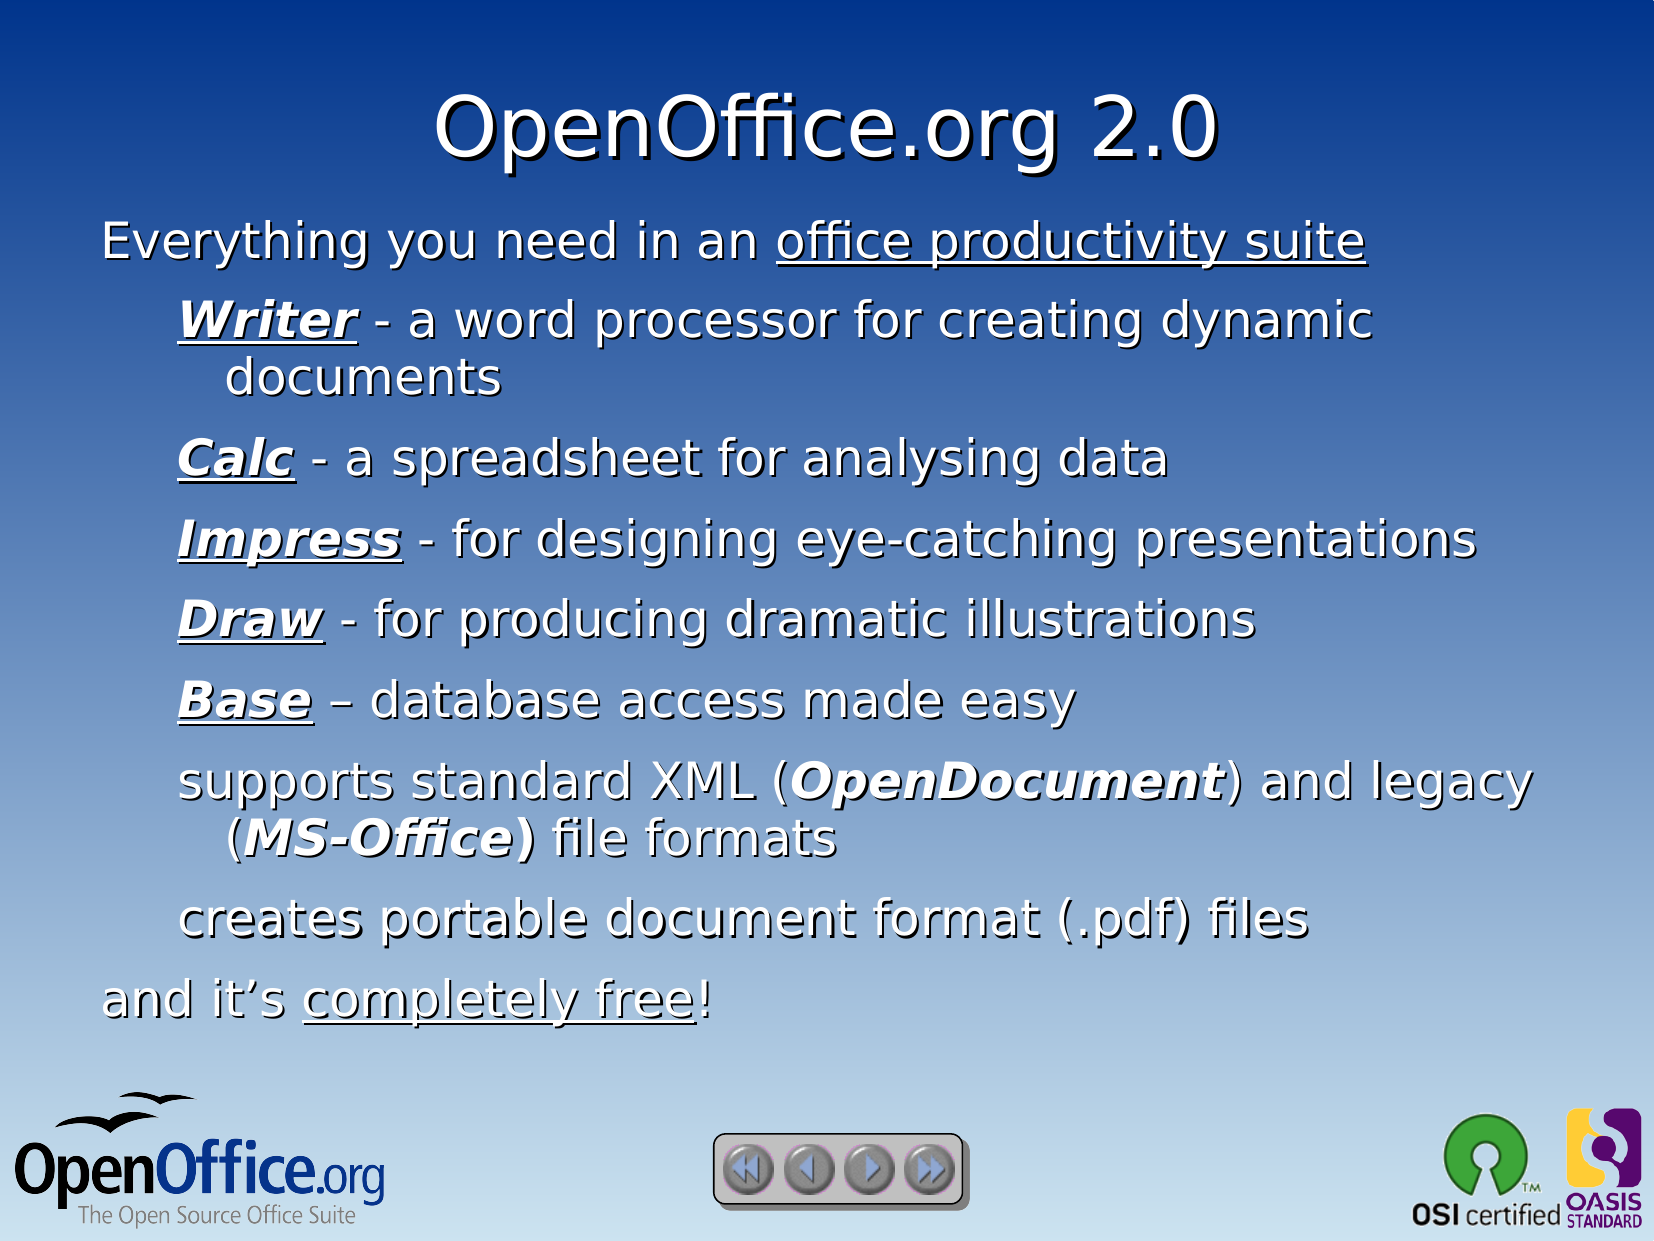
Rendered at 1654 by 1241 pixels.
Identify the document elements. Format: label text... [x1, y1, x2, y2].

picture [15, 1092, 384, 1229]
picture [723, 1144, 774, 1195]
title OpenOffice.org 2.0 [82, 49, 1571, 208]
picture [904, 1144, 955, 1195]
picture [844, 1144, 895, 1195]
picture [784, 1144, 835, 1195]
list Everything you need in an office productivity suite Writer - a word processor for creating dynamic documents Calc - a spreadsheet for analysing data Impress - for designing eye-catching presentations Draw - for producing dramatic illustrations Base – database access made easy supports standard XML (OpenDocument) and legacy (MS-Office) file formats creates portable document format (.pdf) files and it’s completely free! [82, 212, 1571, 1070]
text_box [713, 1133, 963, 1204]
picture [1405, 1102, 1654, 1238]
